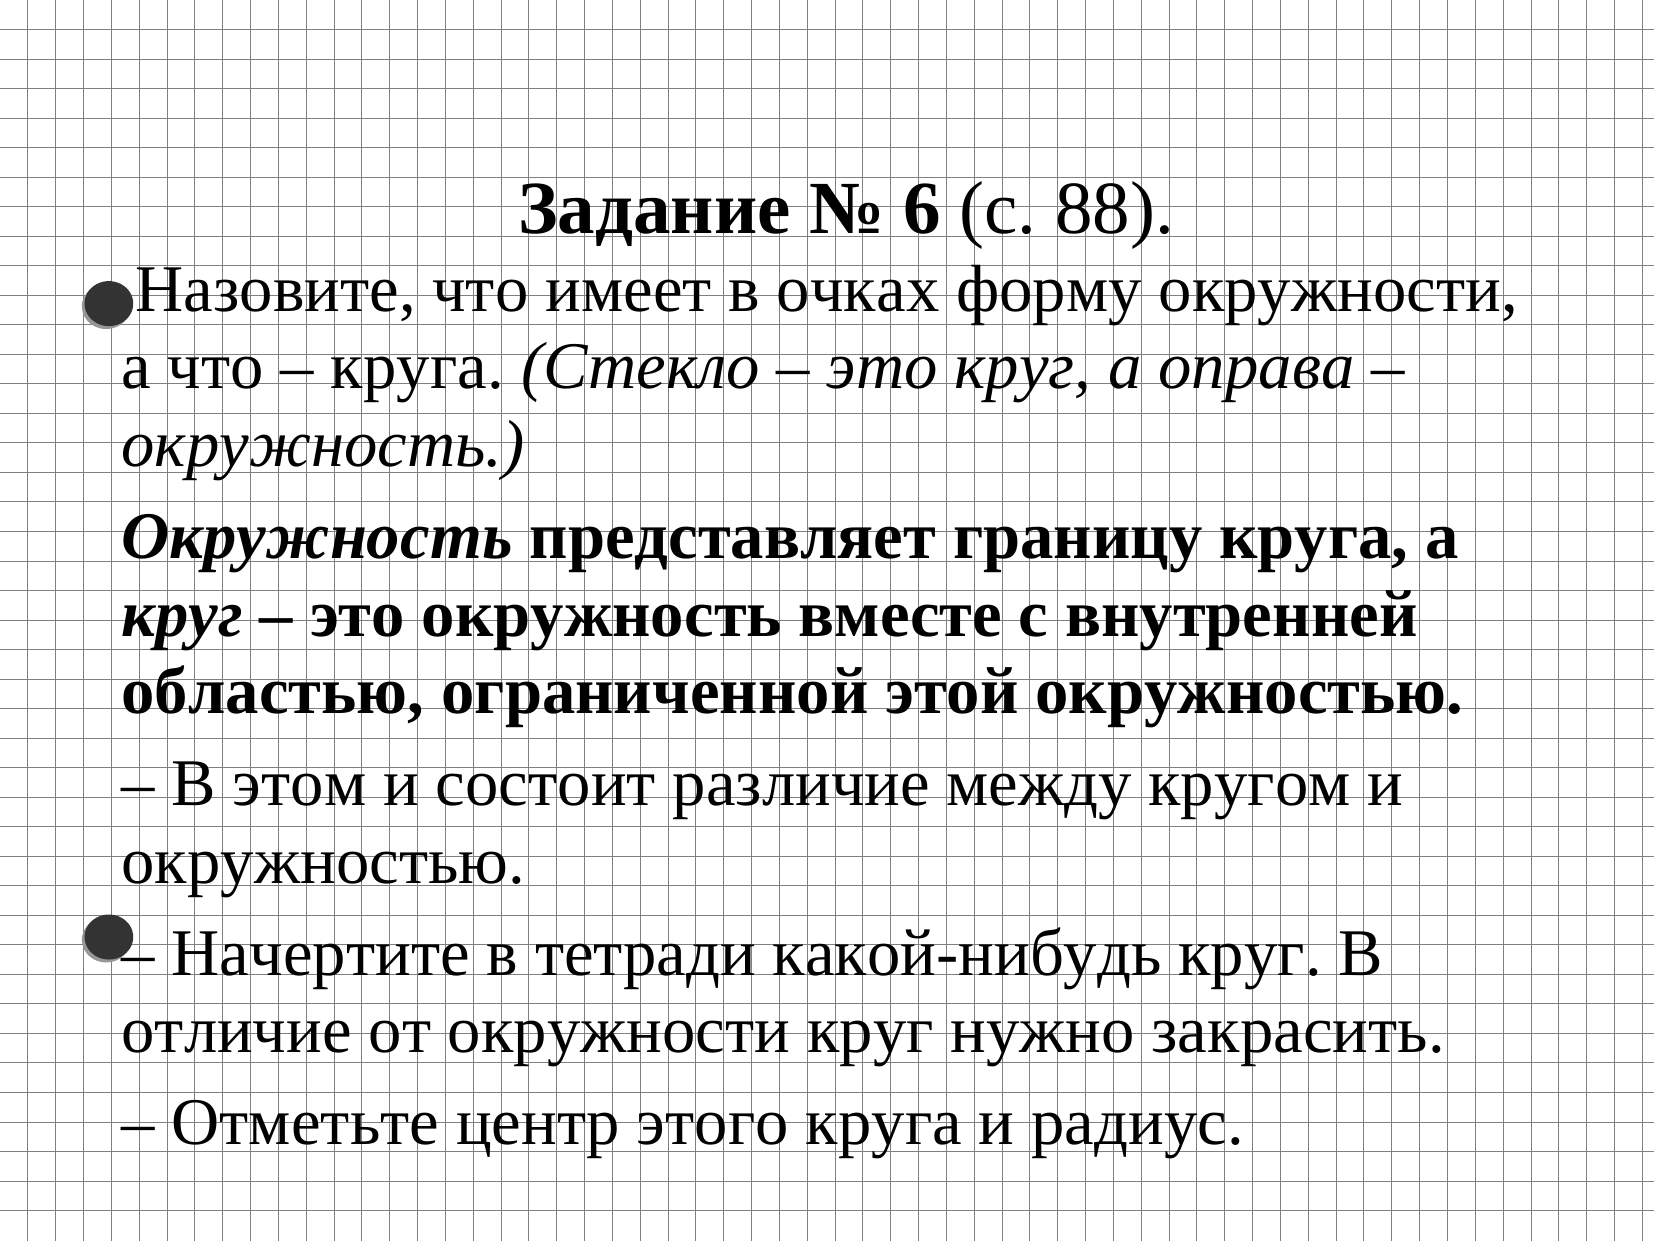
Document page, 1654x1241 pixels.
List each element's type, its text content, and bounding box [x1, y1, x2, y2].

title Задание № 6 (с. 88). [121, 102, 1534, 248]
list Назовите, что имеет в очках форму окружности, а что – круга. (Стекло – это круг, а оправа – окружность.) Окружность представляет границу круга, а круг – это окружность вместе с внутренней областью, ограниченной этой окружностью. – В этом и состоит различие между кругом и окружностью. – Начертите в тетради какой-нибудь круг. В отличие от окружности круг нужно закрасить. – Отметьте центр этого круга и радиус. [121, 248, 1534, 1214]
